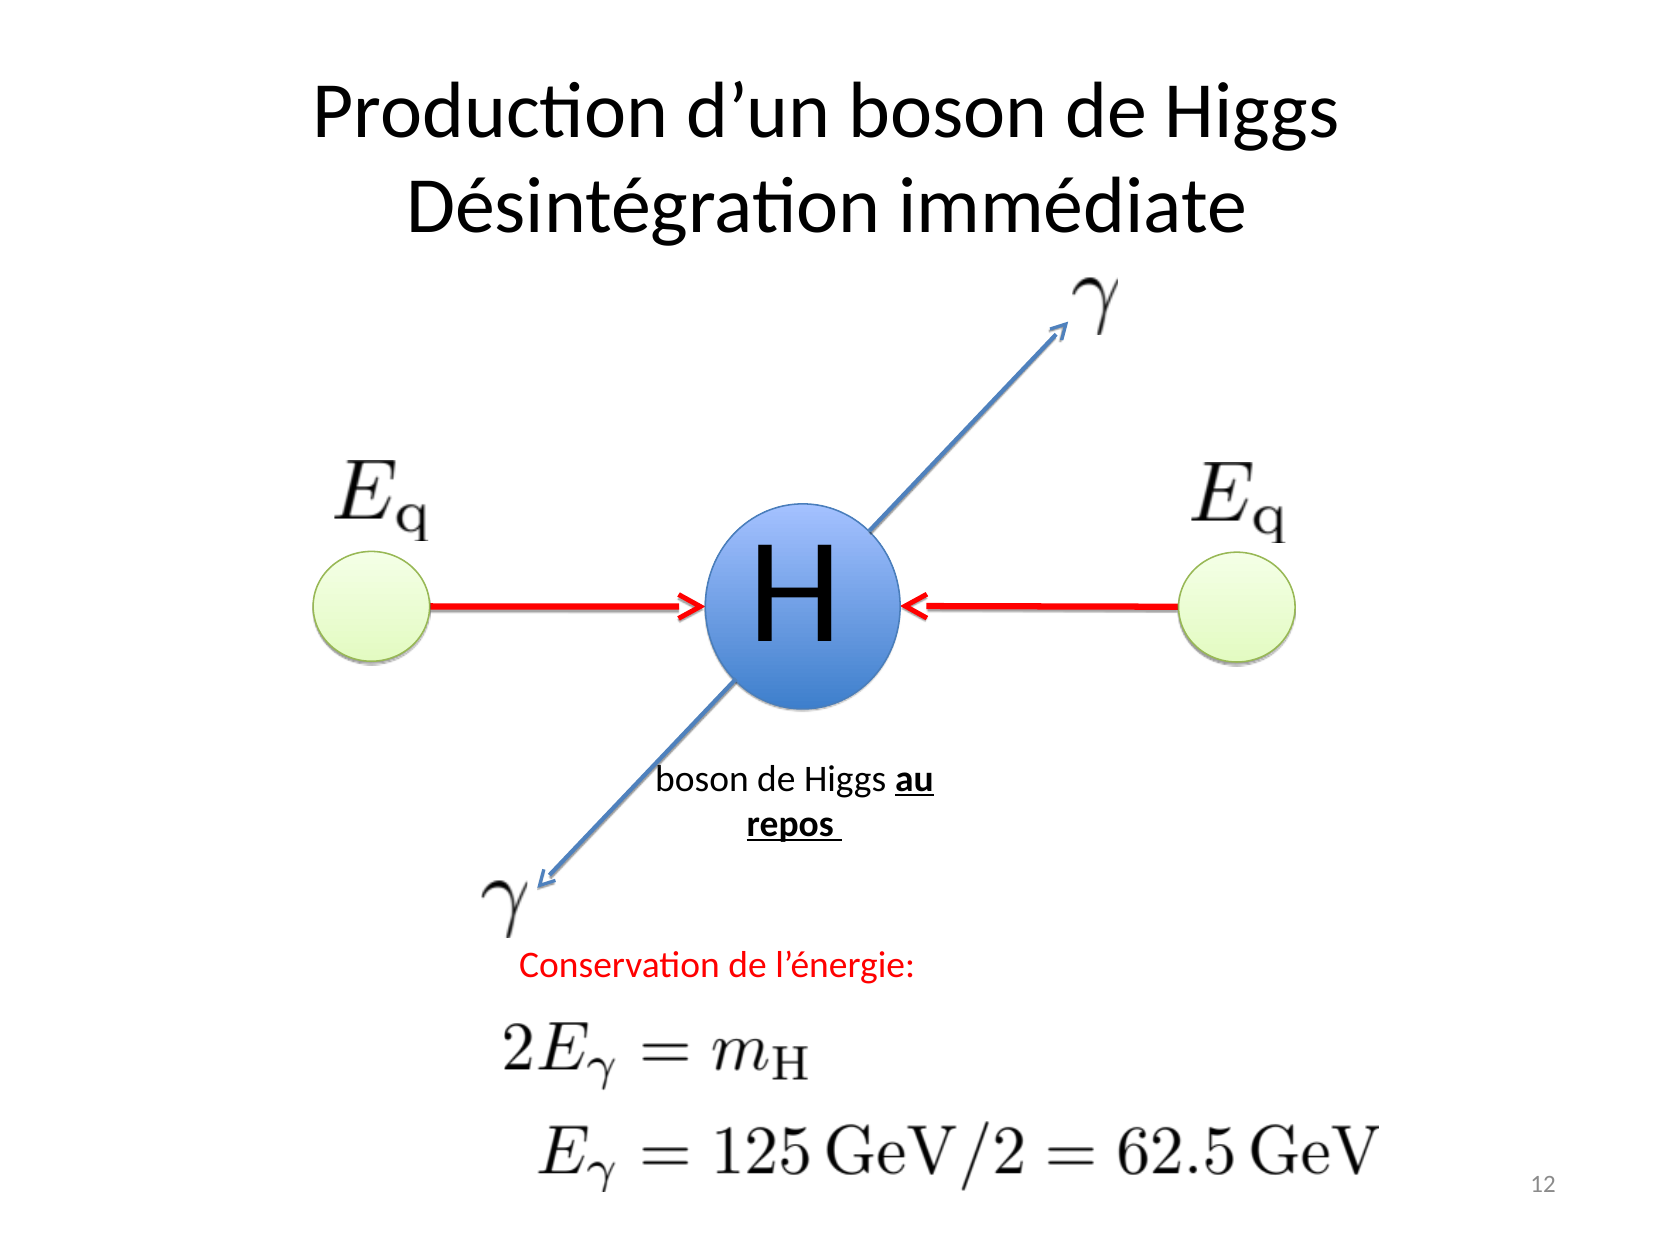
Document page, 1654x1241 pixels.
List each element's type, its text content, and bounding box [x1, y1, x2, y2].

picture [1072, 276, 1118, 335]
title Production d’un boson de Higgs Désintégration immédiate [82, 49, 1571, 257]
text_box [313, 551, 430, 662]
text_box boson de Higgs au repos [627, 746, 668, 789]
text_box boson de Higgs au repos [627, 746, 962, 852]
text_box [1178, 552, 1296, 663]
text_box [876, 538, 901, 674]
picture [481, 879, 528, 938]
picture [1191, 462, 1286, 543]
slide_number <numéro> [1185, 1149, 1571, 1216]
text_box Conservation de l’énergie: [504, 933, 1075, 1022]
text_box [737, 679, 872, 709]
picture [334, 460, 429, 541]
text_box H [734, 483, 876, 679]
text_box [705, 533, 734, 678]
picture [504, 1022, 1379, 1192]
